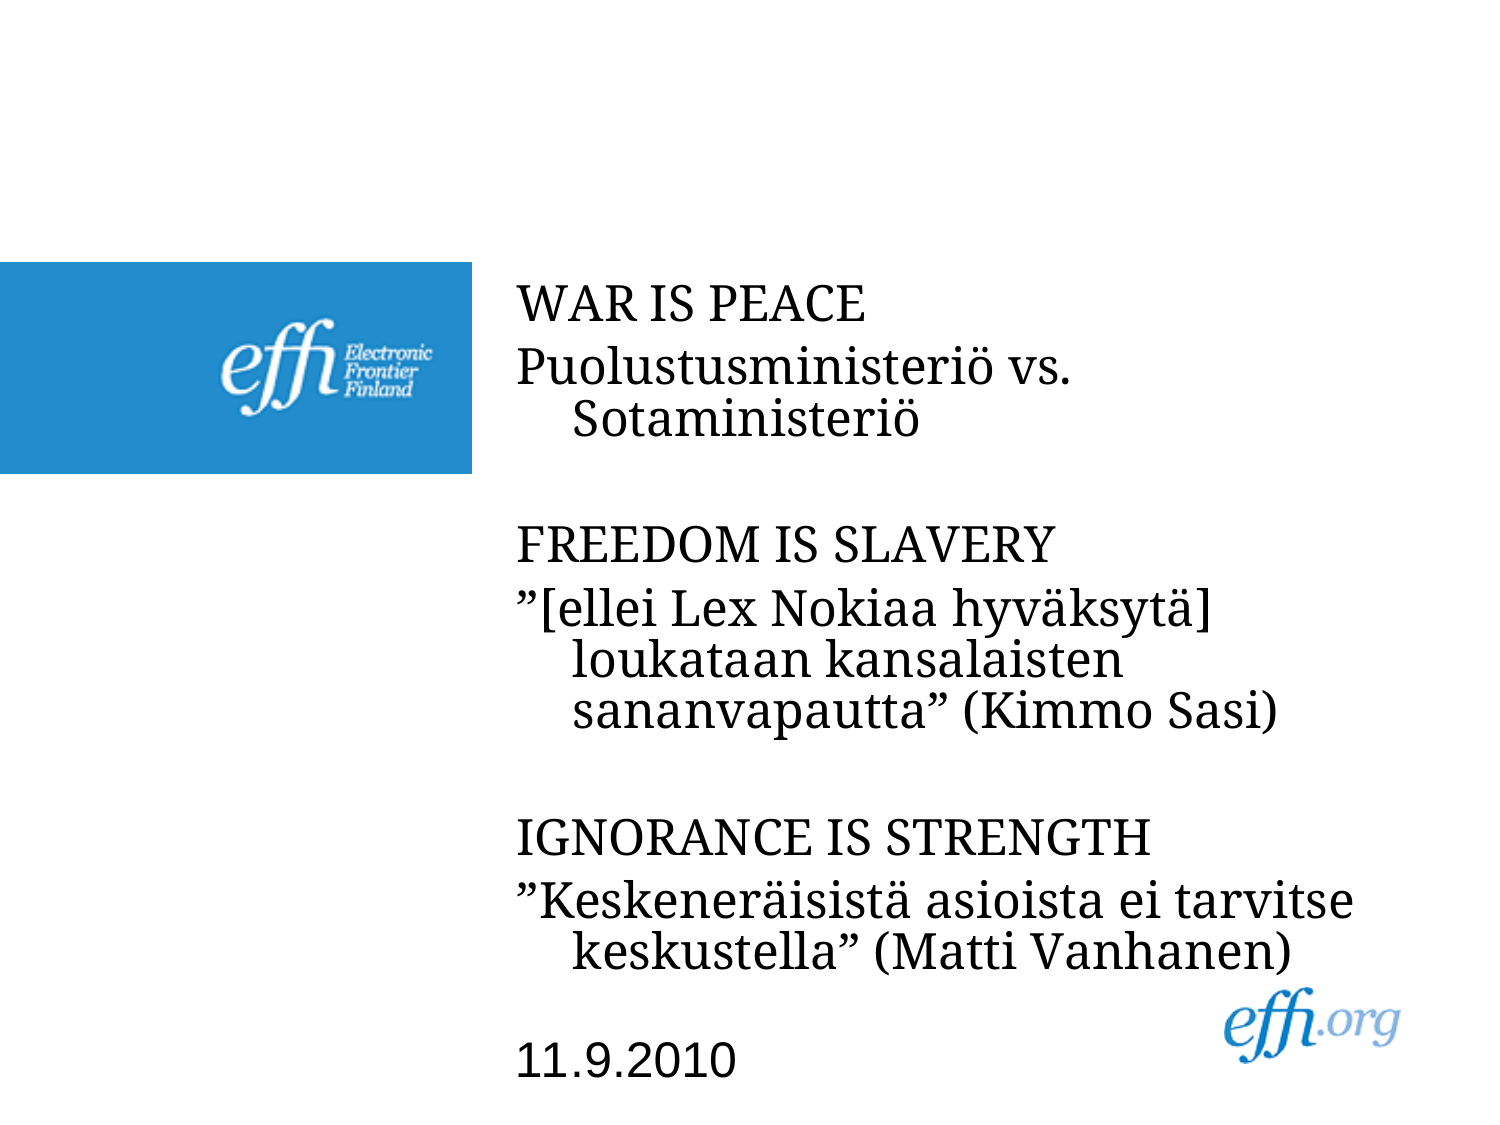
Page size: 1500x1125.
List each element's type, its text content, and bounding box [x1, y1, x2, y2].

picture [1224, 1008, 1401, 1064]
list WAR IS PEACE Puolustusministeriö vs. Sotaministeriö FREEDOM IS SLAVERY ”[ellei Lex Nokiaa hyväksytä] loukataan kansalaisten sananvapautta” (Kimmo Sasi) IGNORANCE IS STRENGTH ”Keskeneräisistä asioista ei tarvitse keskustella” (Matti Vanhanen) [501, 265, 1427, 1008]
picture [0, 262, 472, 474]
